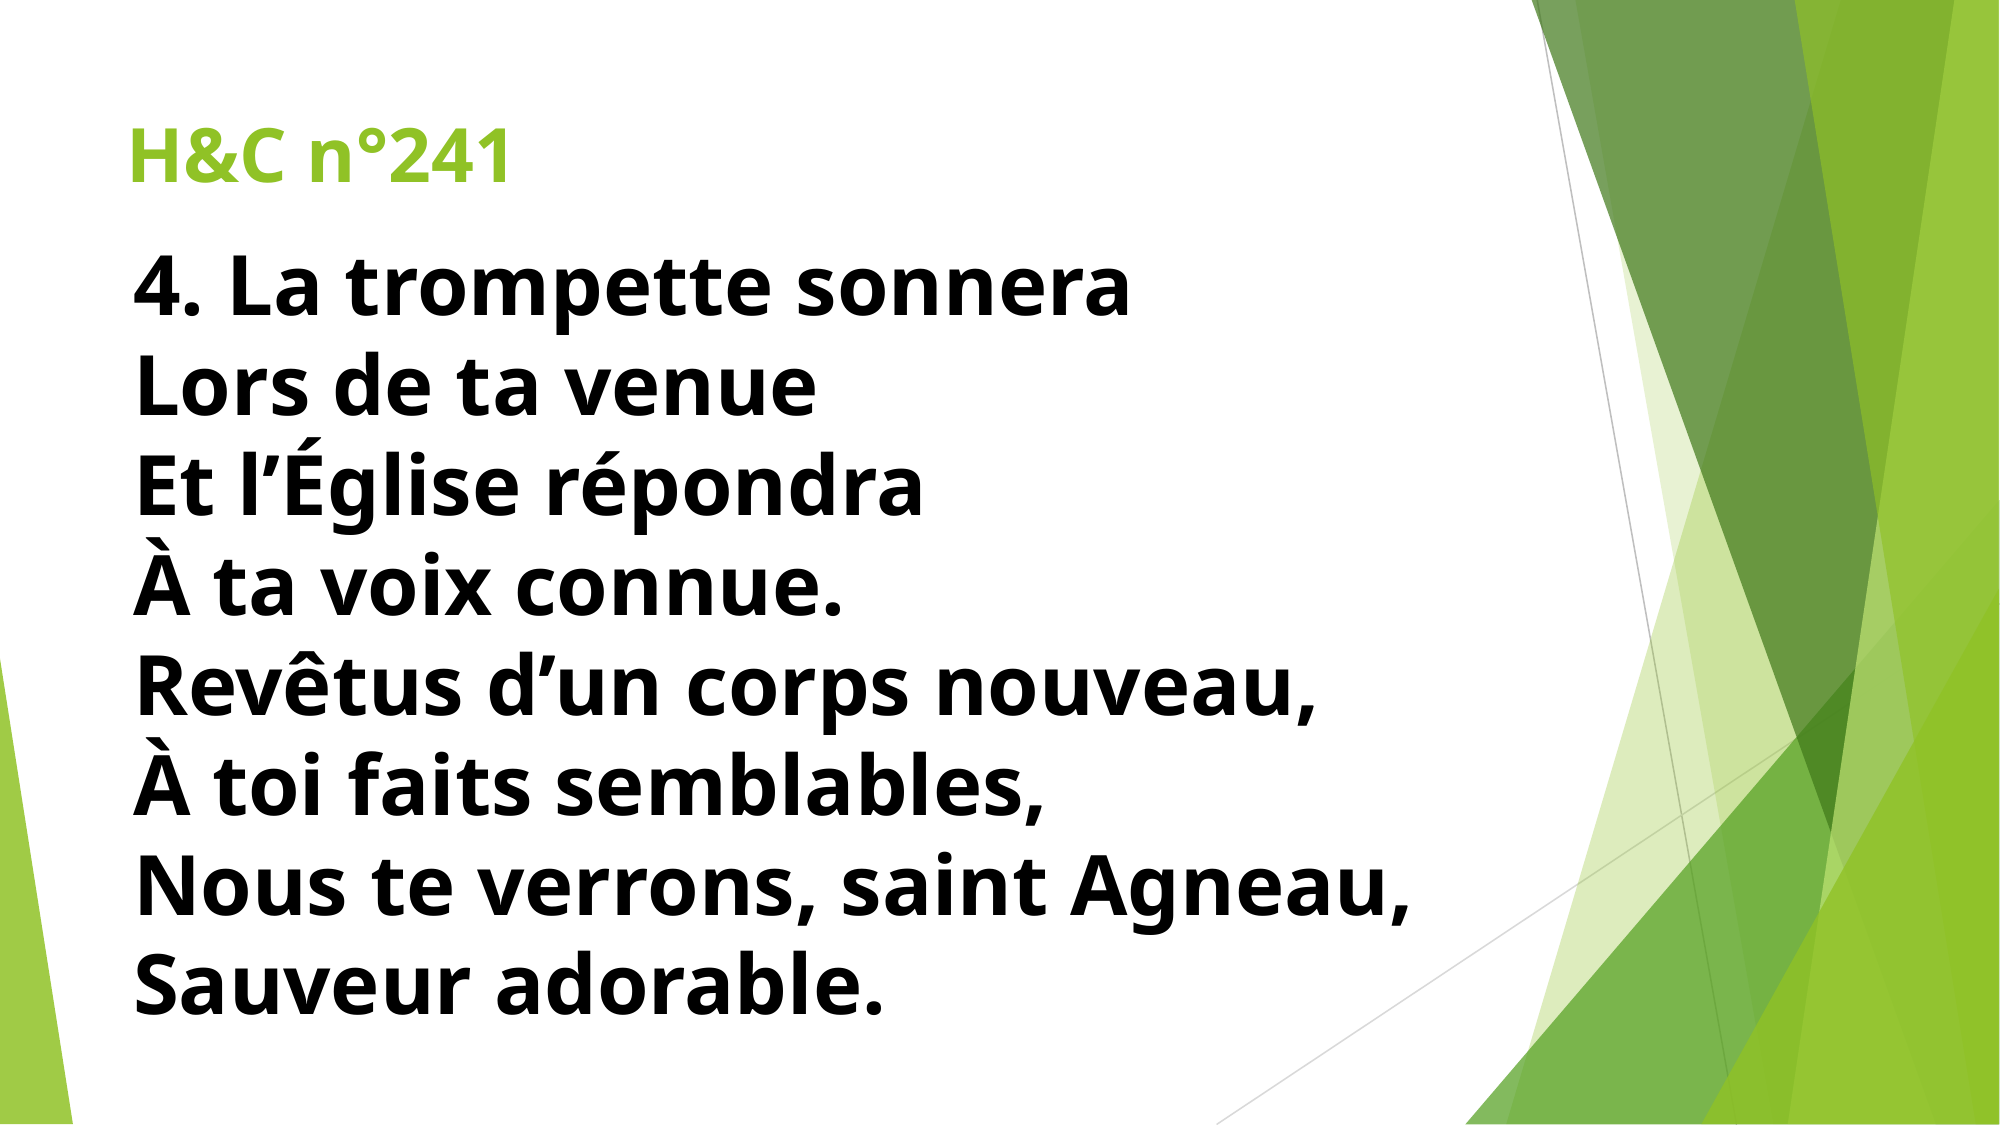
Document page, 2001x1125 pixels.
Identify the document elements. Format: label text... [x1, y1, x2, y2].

text_box 4. La trompette sonnera Lors de ta venue Et l’Église répondra À ta voix connue. Revêtus d’un corps nouveau, À toi faits semblables, Nous te verrons, saint Agneau, Sauveur adorable. [118, 224, 1961, 1074]
text_box H&C n°241 [111, 99, 1522, 213]
